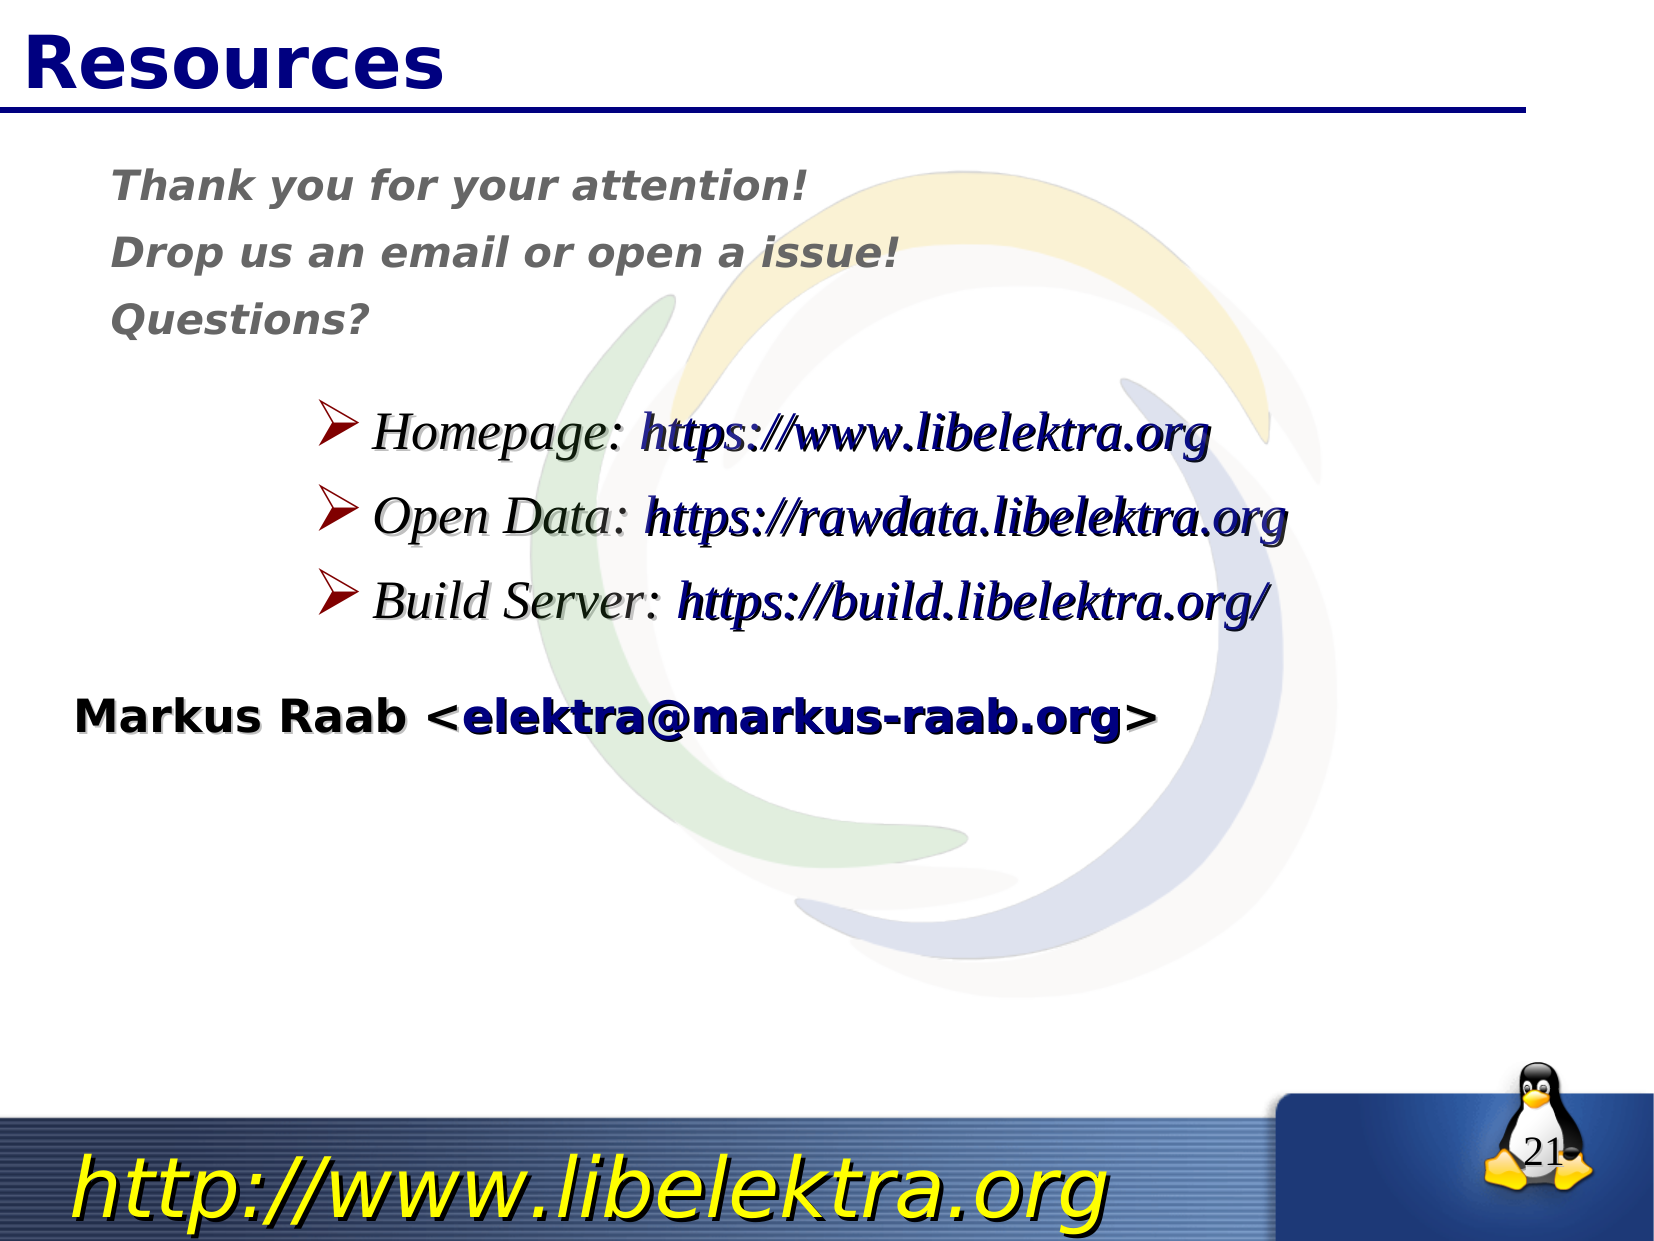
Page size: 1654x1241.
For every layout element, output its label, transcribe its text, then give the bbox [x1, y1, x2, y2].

picture [0, 1061, 1654, 1241]
text_box Thank you for your attention! Drop us an email or open a issue! Questions? [95, 153, 1028, 352]
picture [481, 755, 1374, 1013]
text_box Resources [22, 14, 1611, 111]
text_box Markus Raab <elektra@markus-raab.org> [58, 679, 1625, 755]
picture [481, 138, 1374, 679]
list Homepage: https://www.libelektra.org Open Data: https://rawdata.libelektra.org Build Server: https://build.libelektra.org/ [298, 389, 481, 634]
text_box <Foliennummer> [1272, 1122, 1566, 1178]
